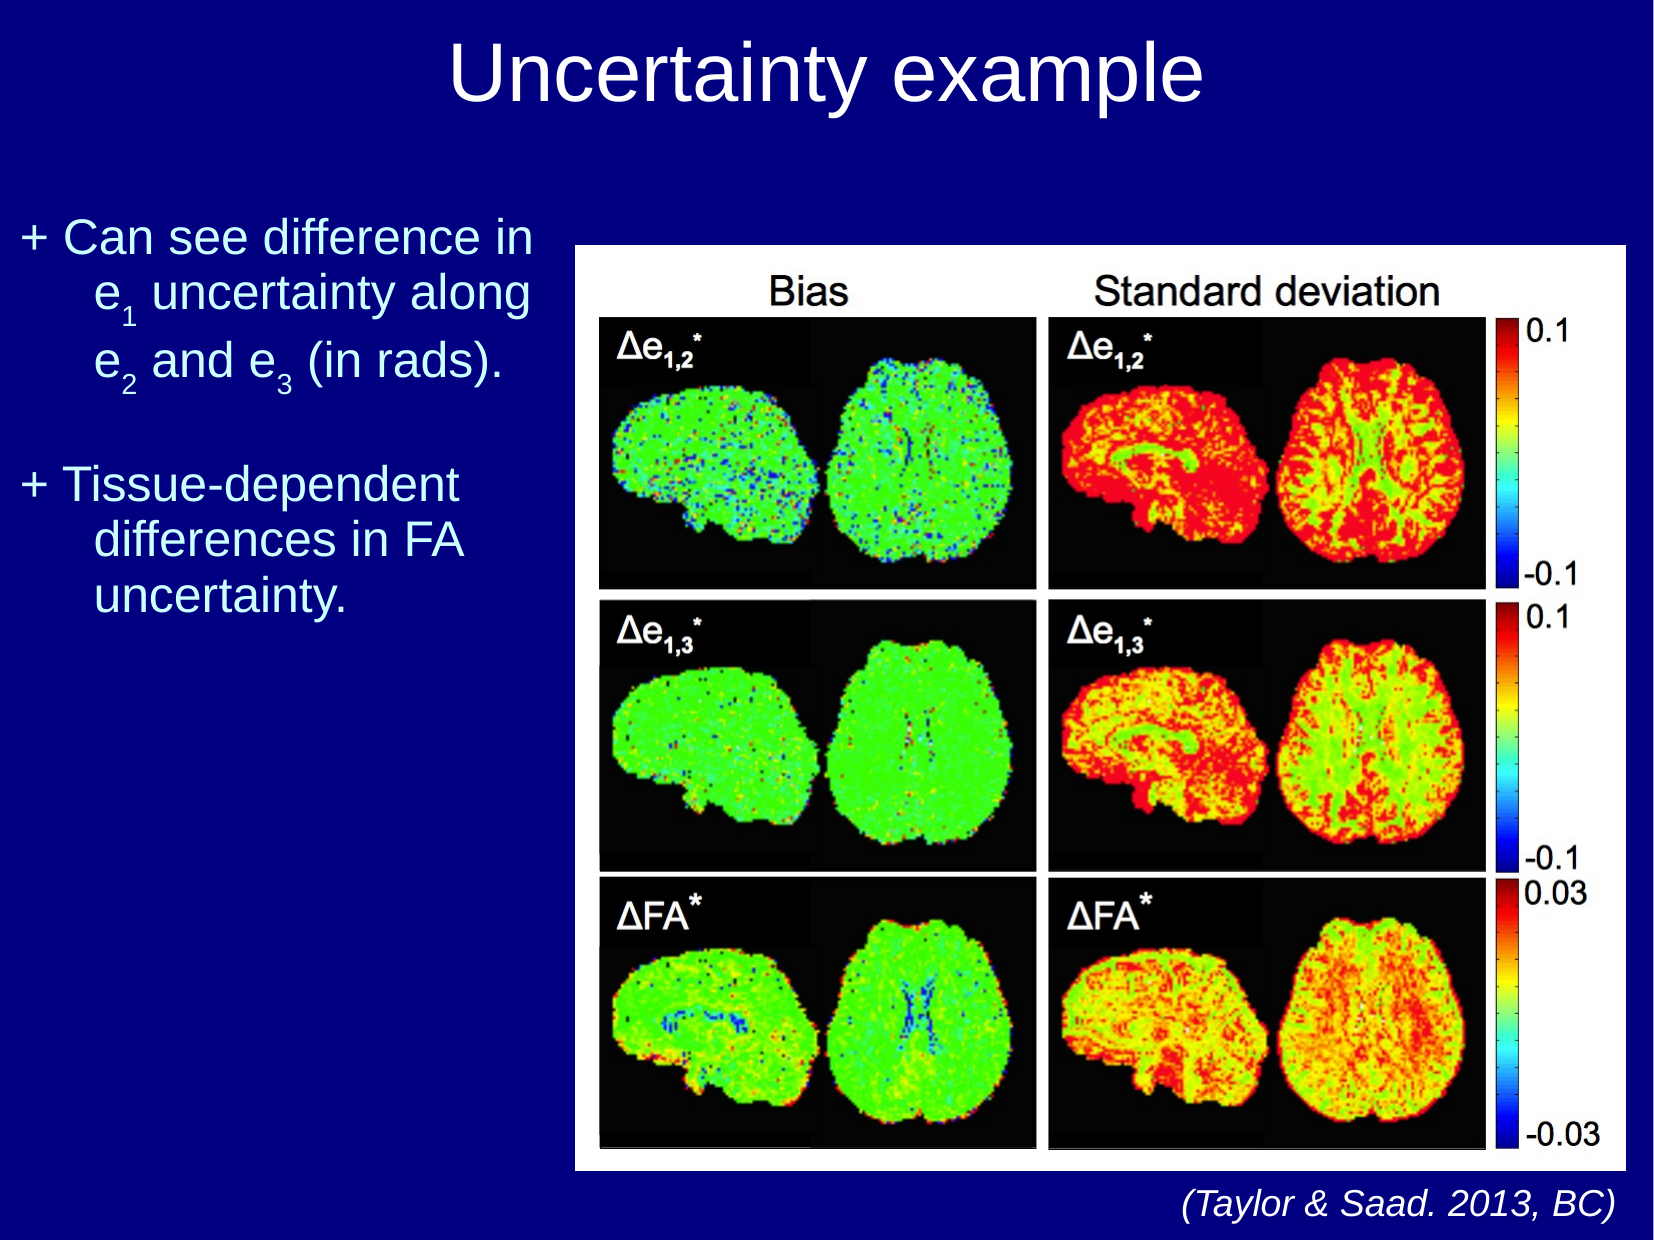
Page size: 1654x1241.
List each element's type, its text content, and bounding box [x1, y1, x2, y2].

picture [575, 245, 1626, 1171]
title Uncertainty example [50, 4, 1604, 141]
text_box + Can see difference in e1 uncertainty along e2 and e3 (in rads). + Tissue-dependent differences in FA uncertainty. [5, 201, 966, 631]
text_box (Taylor & Saad. 2013, BC) [1166, 1175, 1632, 1233]
